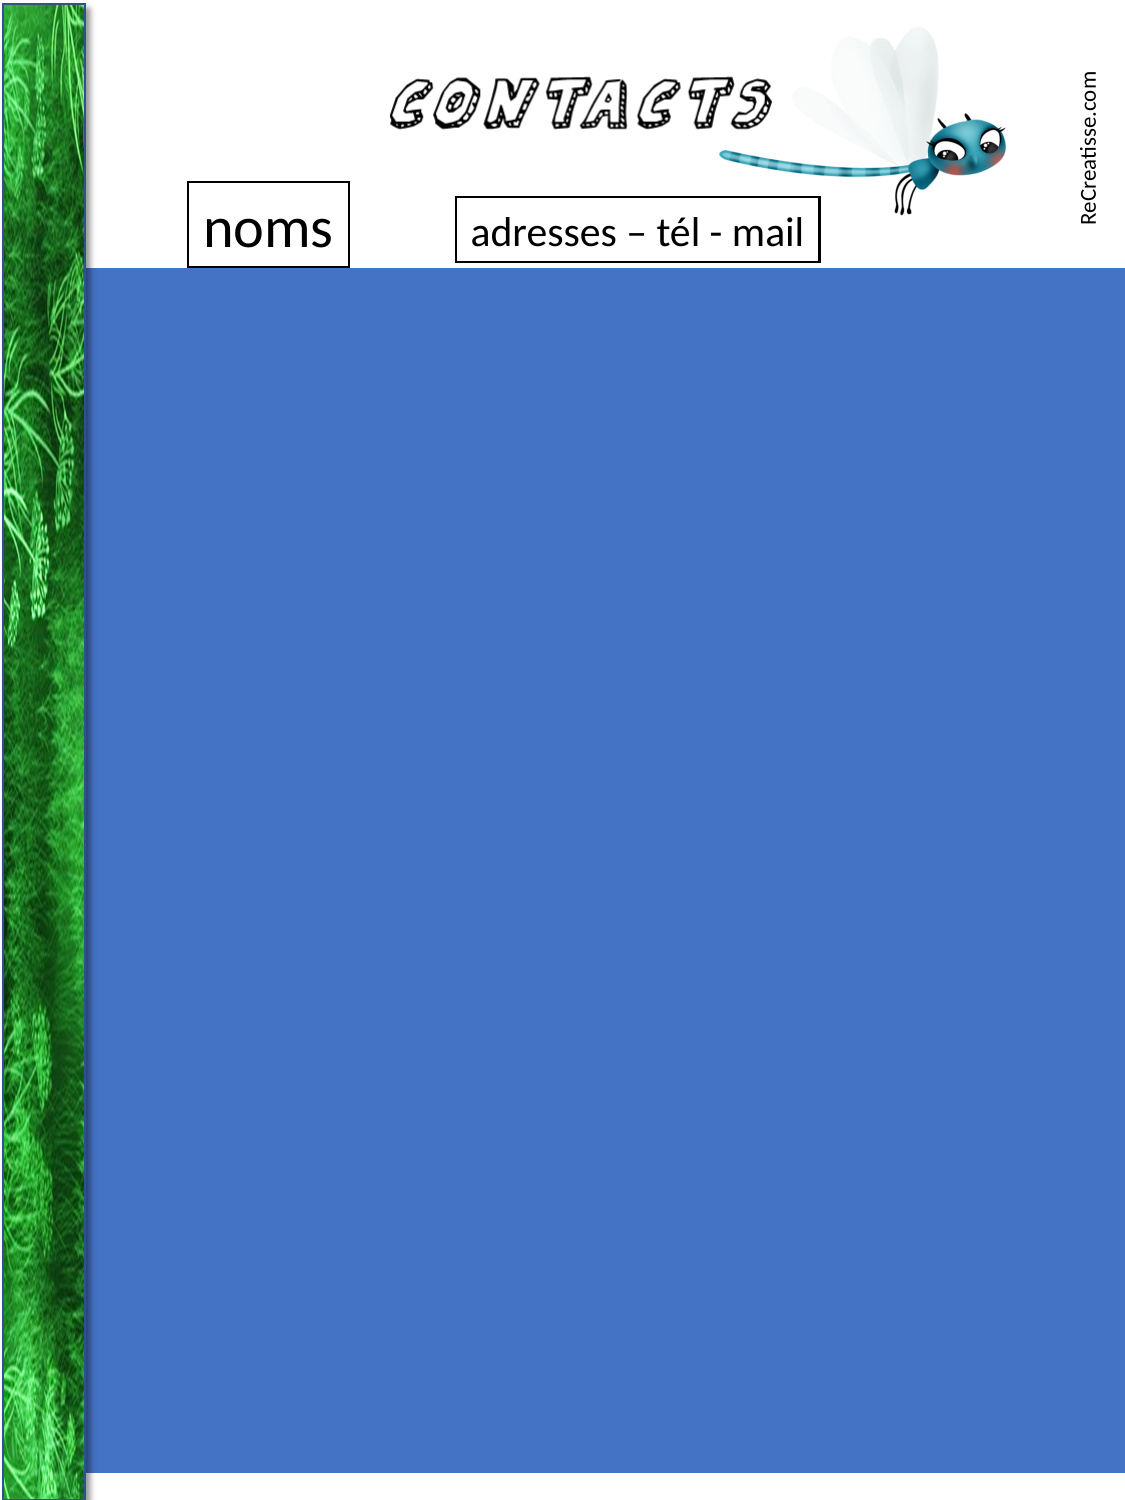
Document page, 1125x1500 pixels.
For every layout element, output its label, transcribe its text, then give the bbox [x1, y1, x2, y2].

table_cell [401, 419, 1125, 569]
table_cell [99, 720, 401, 870]
table_cell [99, 419, 401, 569]
table_cell [99, 1322, 401, 1473]
picture [0, 0, 99, 1500]
text_box adresses – tél - mail [456, 197, 820, 262]
table_cell [401, 569, 1125, 720]
table_cell [401, 870, 1125, 1021]
table_cell [401, 1021, 1125, 1171]
picture [335, 15, 1013, 222]
table_cell [401, 1322, 1125, 1473]
table_header [99, 268, 401, 419]
table_header [401, 268, 1125, 419]
text_box ReCreatisse.com [1065, 56, 1108, 240]
text_box noms [188, 182, 349, 267]
table_cell [99, 1171, 401, 1322]
table_cell [401, 720, 1125, 870]
table_cell [99, 569, 401, 720]
table_cell [99, 870, 401, 1021]
table_cell [99, 1021, 401, 1171]
table_cell [401, 1171, 1125, 1322]
